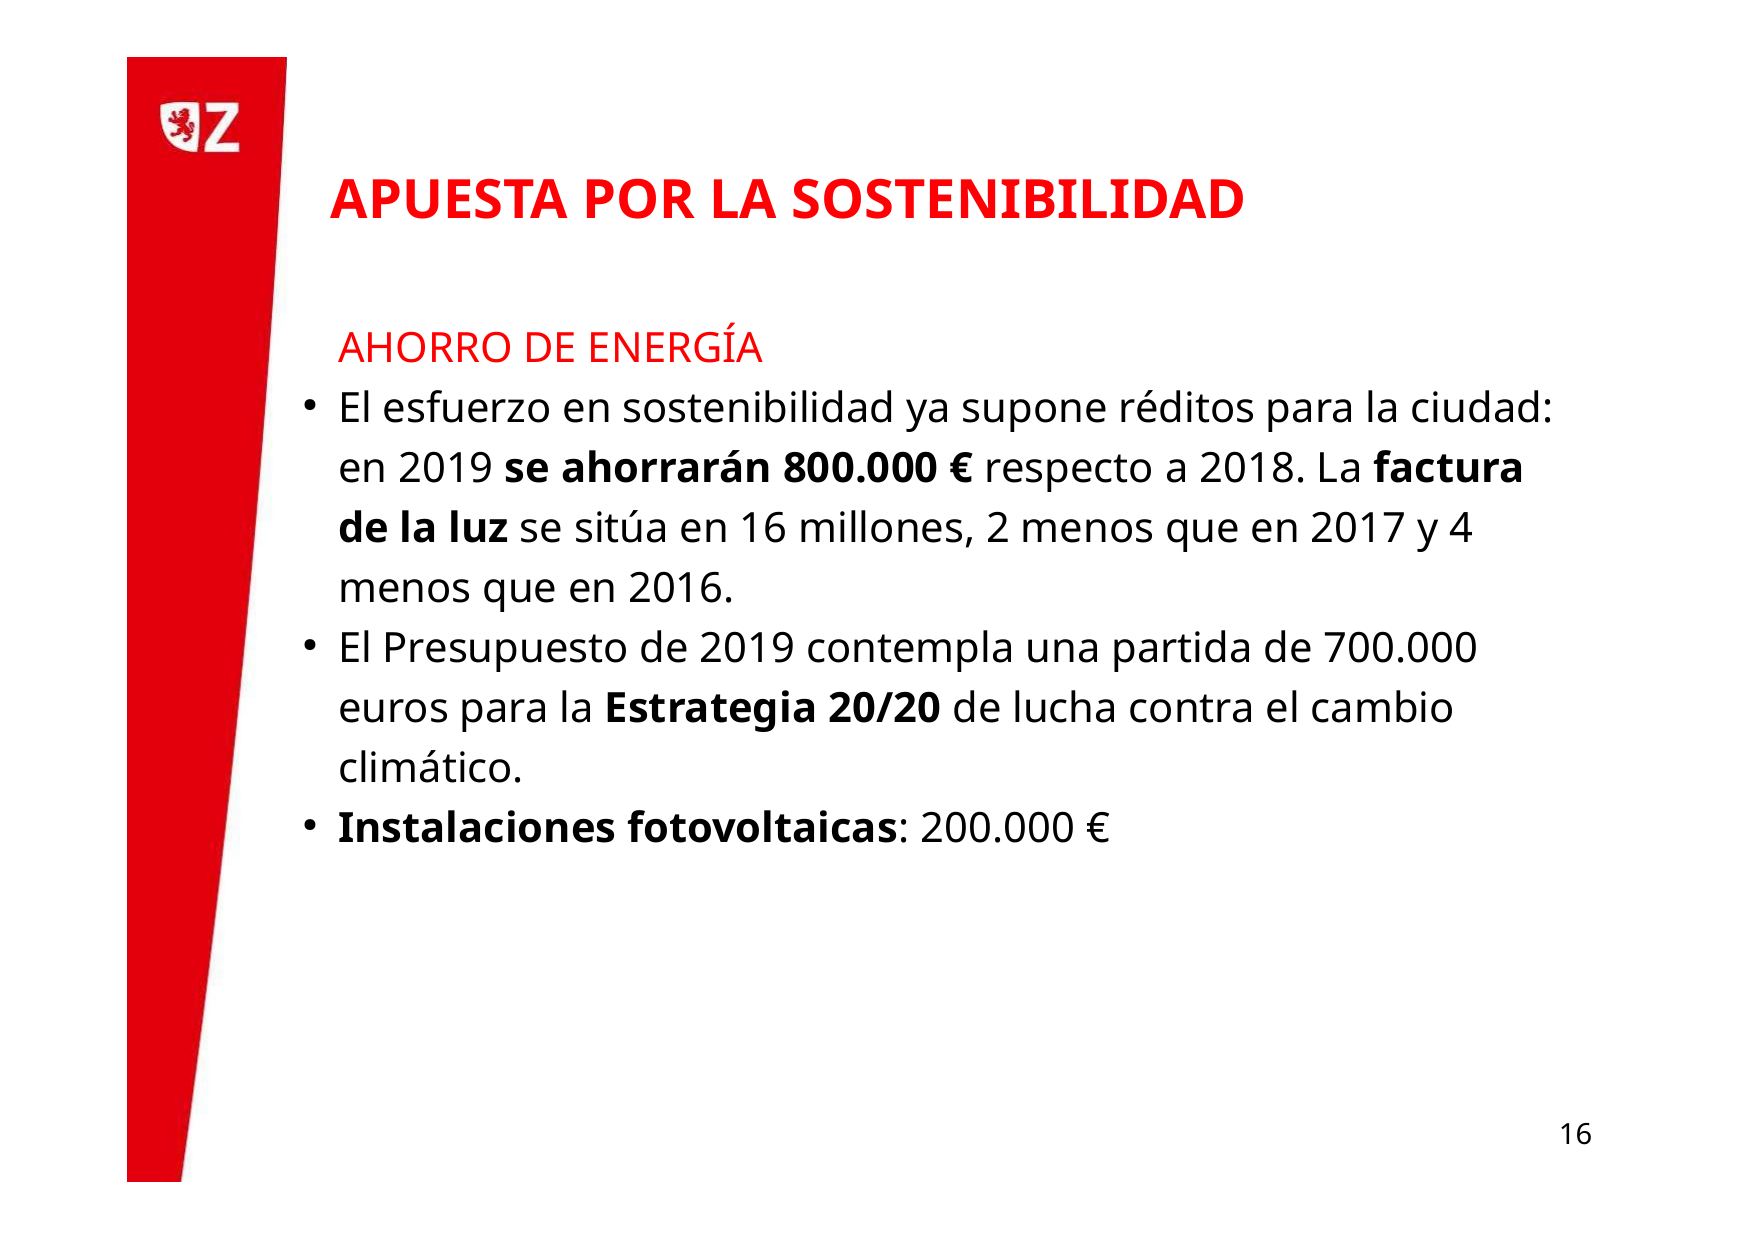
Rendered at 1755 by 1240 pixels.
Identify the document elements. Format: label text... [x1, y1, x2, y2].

text_box <número> [1558, 1112, 1617, 1151]
picture [127, 57, 288, 1182]
text_box APUESTA POR LA SOSTENIBILIDAD [330, 162, 1527, 318]
text_box AHORRO DE ENERGÍA El esfuerzo en sostenibilidad ya supone réditos para la ciudad: en 2019 se ahorrarán 800.000 € respecto a 2018. La factura de la luz se sitúa en 16 millones, 2 menos que en 2017 y 4 menos que en 2016. El Presupuesto de 2019 contempla una partida de 700.000 euros para la Estrategia 20/20 de lucha contra el cambio climático. Instalaciones fotovoltaicas: 200.000 € [302, 318, 1577, 1072]
